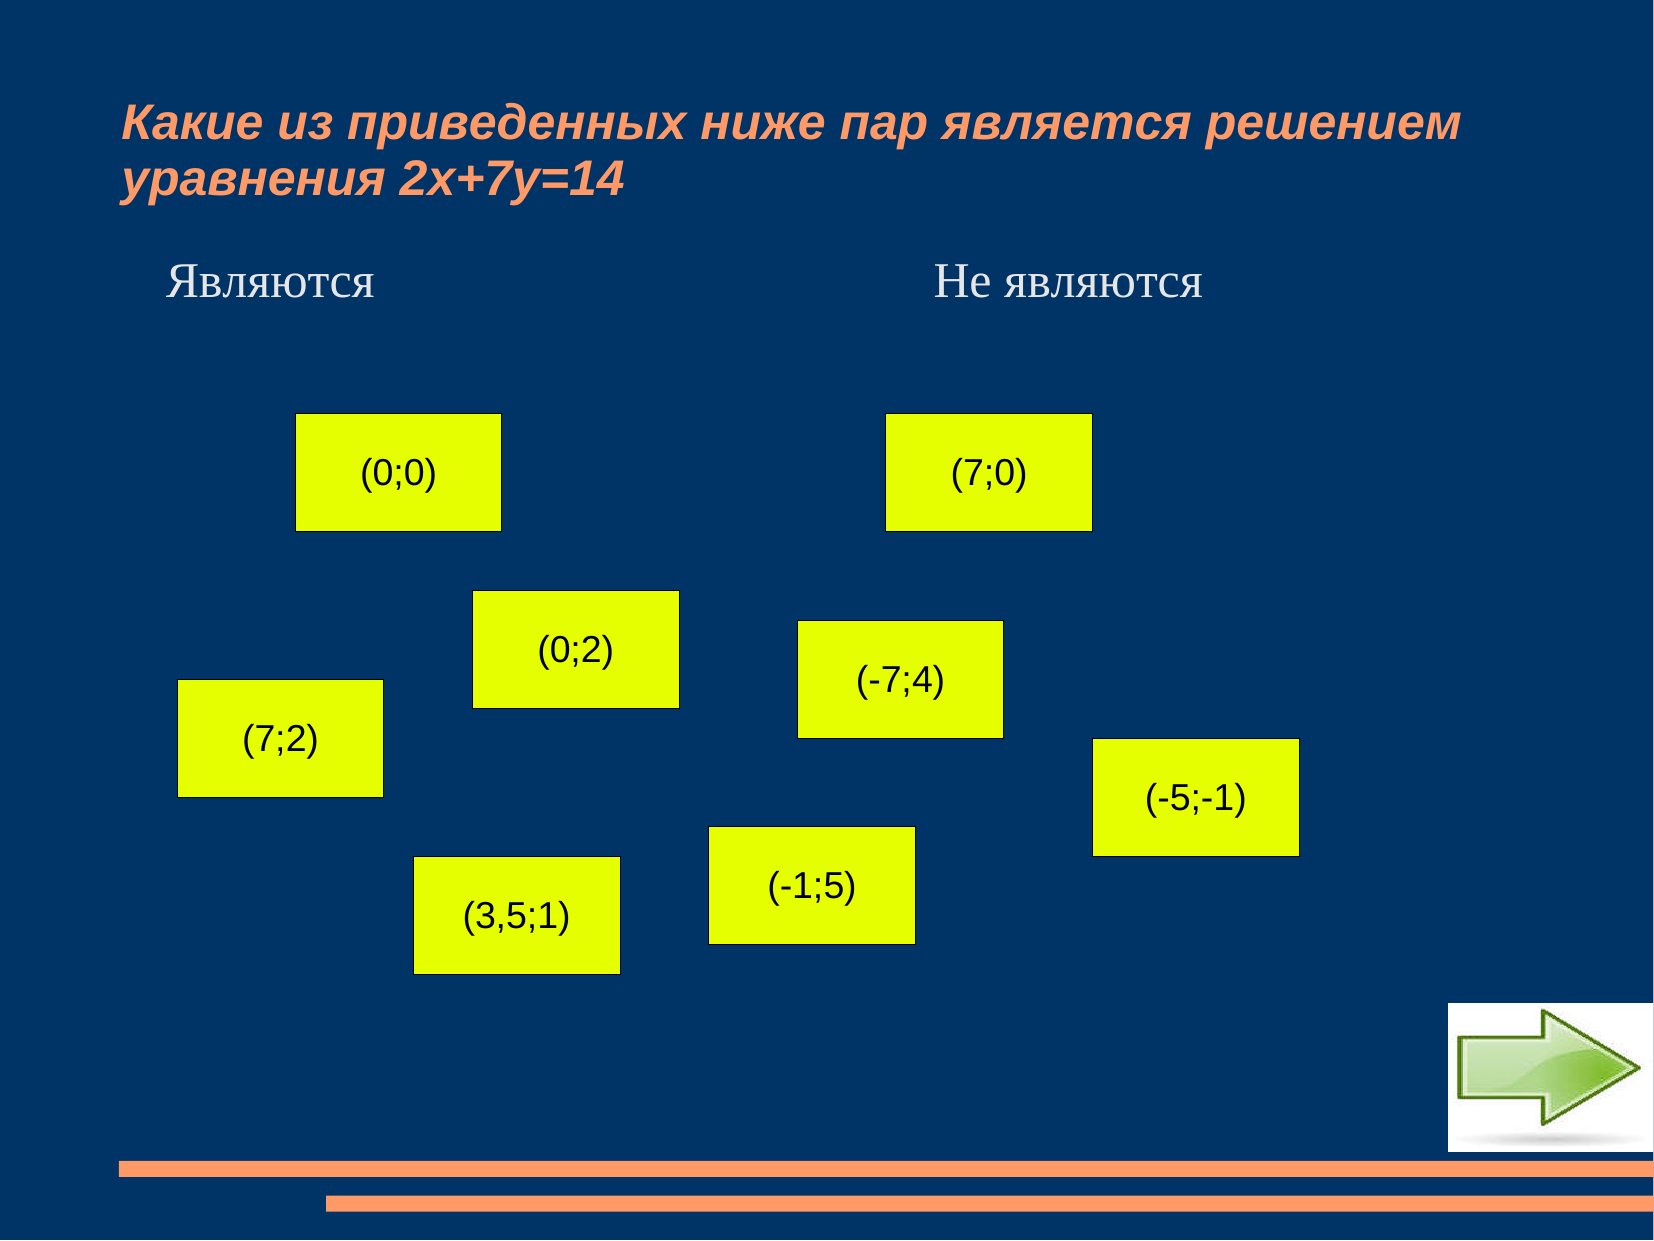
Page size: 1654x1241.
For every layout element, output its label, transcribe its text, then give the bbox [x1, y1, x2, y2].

text_box (0;0) [295, 413, 502, 532]
text_box (7;0) [885, 413, 1093, 532]
picture [1448, 1003, 1654, 1152]
list Являются [95, 253, 798, 1063]
text_box (7;2) [177, 679, 384, 798]
title Какие из приведенных ниже пар является решением уравнения 2x+7y=14 [121, 46, 1534, 254]
text_box (0;2) [472, 590, 680, 709]
text_box (-7;4) [797, 620, 1004, 739]
text_box (3,5;1) [413, 856, 621, 975]
text_box (-5;-1) [1092, 738, 1300, 857]
text_box (-1;5) [708, 826, 916, 945]
list Не являются [862, 253, 1565, 1063]
